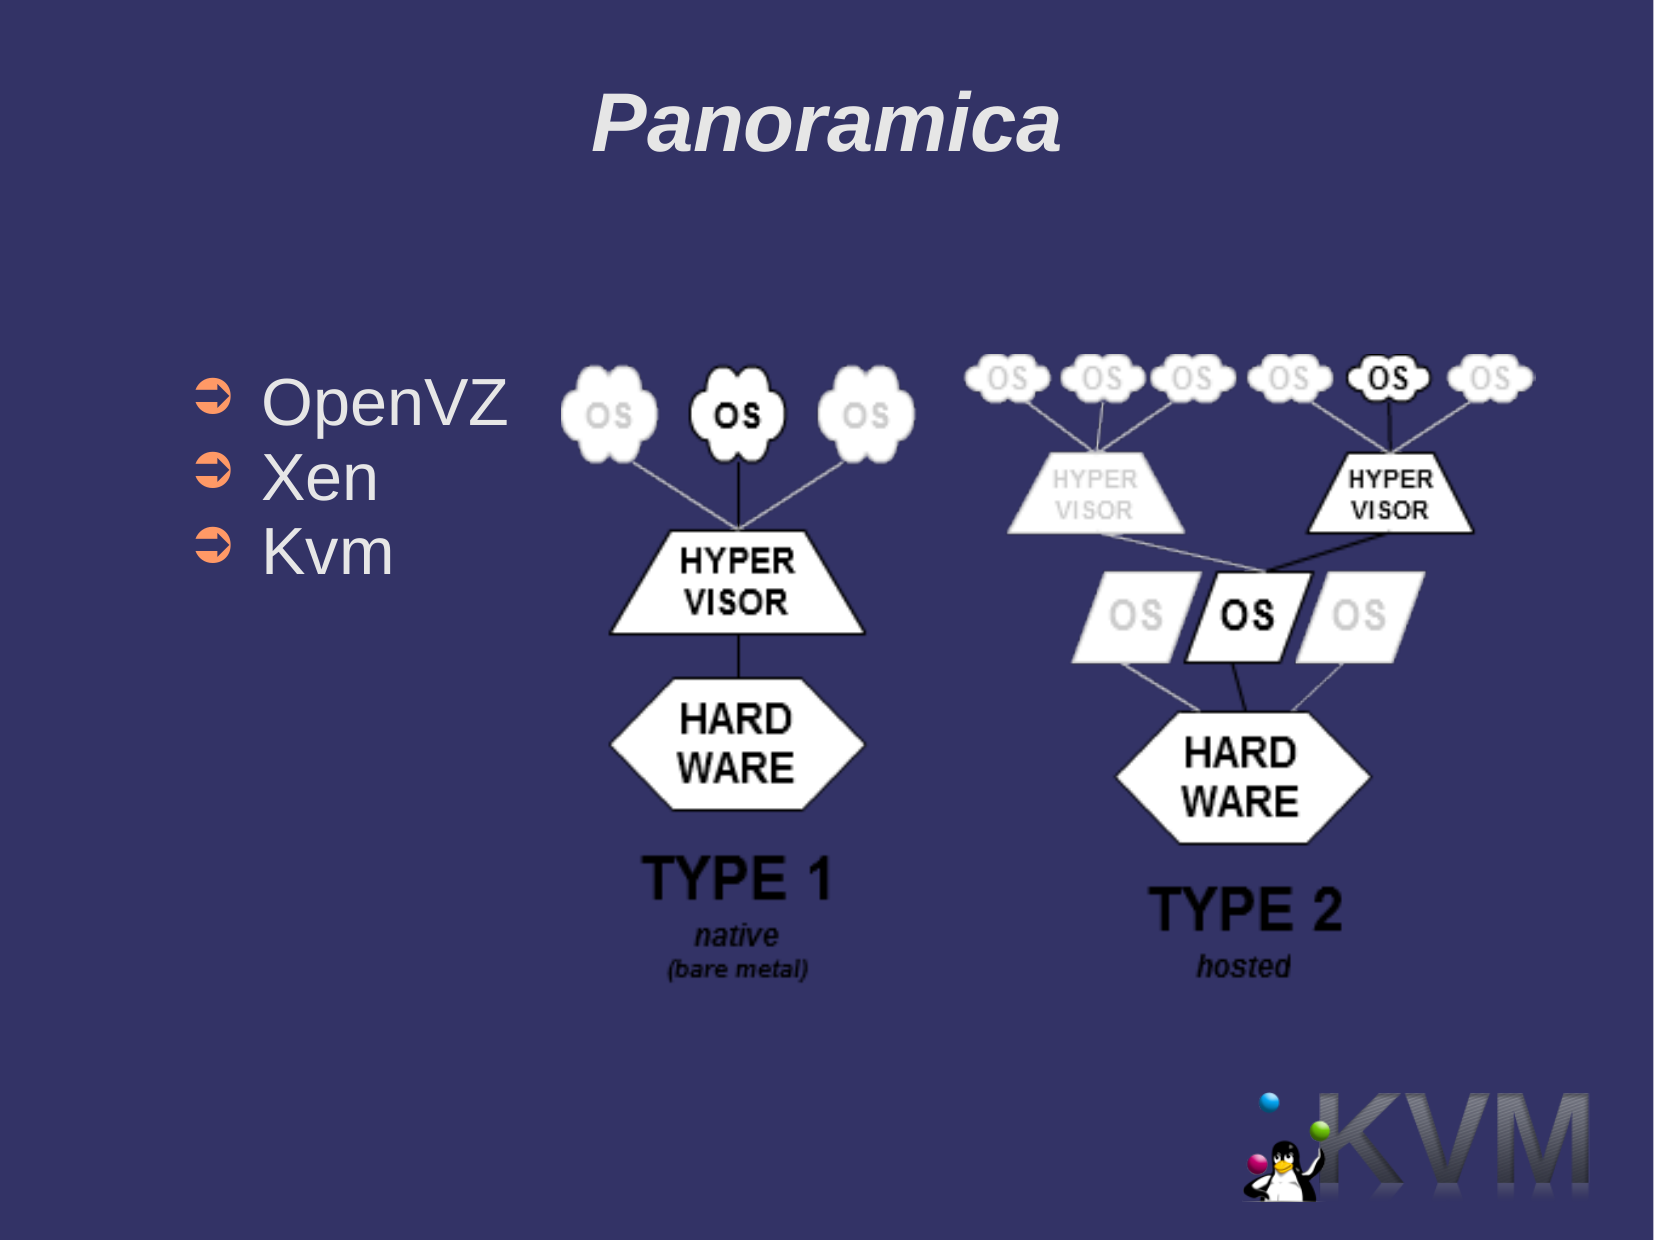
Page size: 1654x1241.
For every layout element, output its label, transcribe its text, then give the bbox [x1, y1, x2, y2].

title Panoramica [121, 19, 1534, 227]
picture [1242, 1092, 1595, 1202]
picture [561, 354, 1536, 1004]
list OpenVZ Xen Kvm [178, 364, 1570, 1147]
